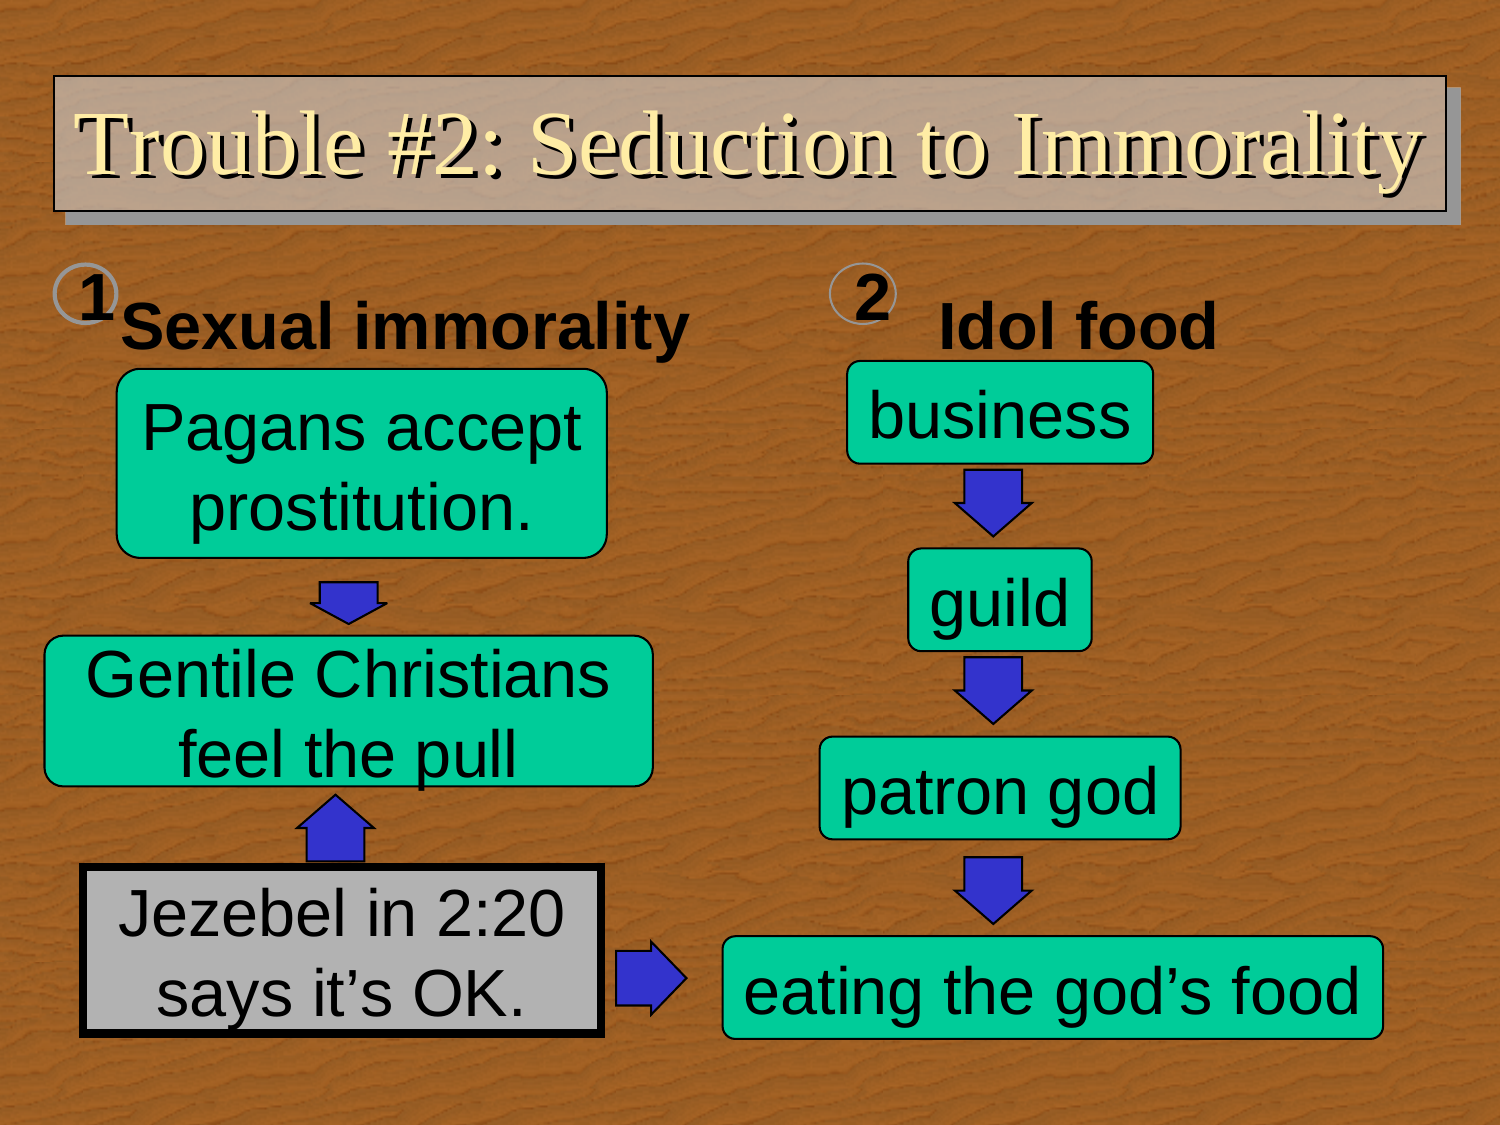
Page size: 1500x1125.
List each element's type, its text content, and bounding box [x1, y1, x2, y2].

picture [55, 203, 1445, 210]
picture [0, 0, 1500, 85]
text_box business [847, 360, 1154, 464]
text_box [954, 469, 1032, 537]
text_box [954, 657, 1032, 724]
text_box Sexual immorality [105, 274, 790, 371]
text_box [310, 582, 388, 625]
text_box Pagans accept prostitution. [116, 368, 607, 558]
picture [0, 203, 1500, 1125]
picture [55, 77, 1445, 85]
text_box patron god [819, 736, 1181, 840]
text_box Idol food [923, 274, 1356, 371]
text_box 1 [54, 264, 117, 323]
text_box Jezebel in 2:20 says it’s OK. [83, 866, 602, 1034]
text_box [954, 857, 1032, 924]
text_box [616, 941, 687, 1015]
text_box guild [908, 548, 1092, 652]
text_box [297, 794, 374, 862]
title Trouble #2: Seduction to Immorality [0, 85, 1500, 203]
text_box Gentile Christians feel the pull [44, 635, 653, 787]
text_box 2 [829, 263, 896, 324]
text_box eating the god’s food [722, 936, 1384, 1039]
